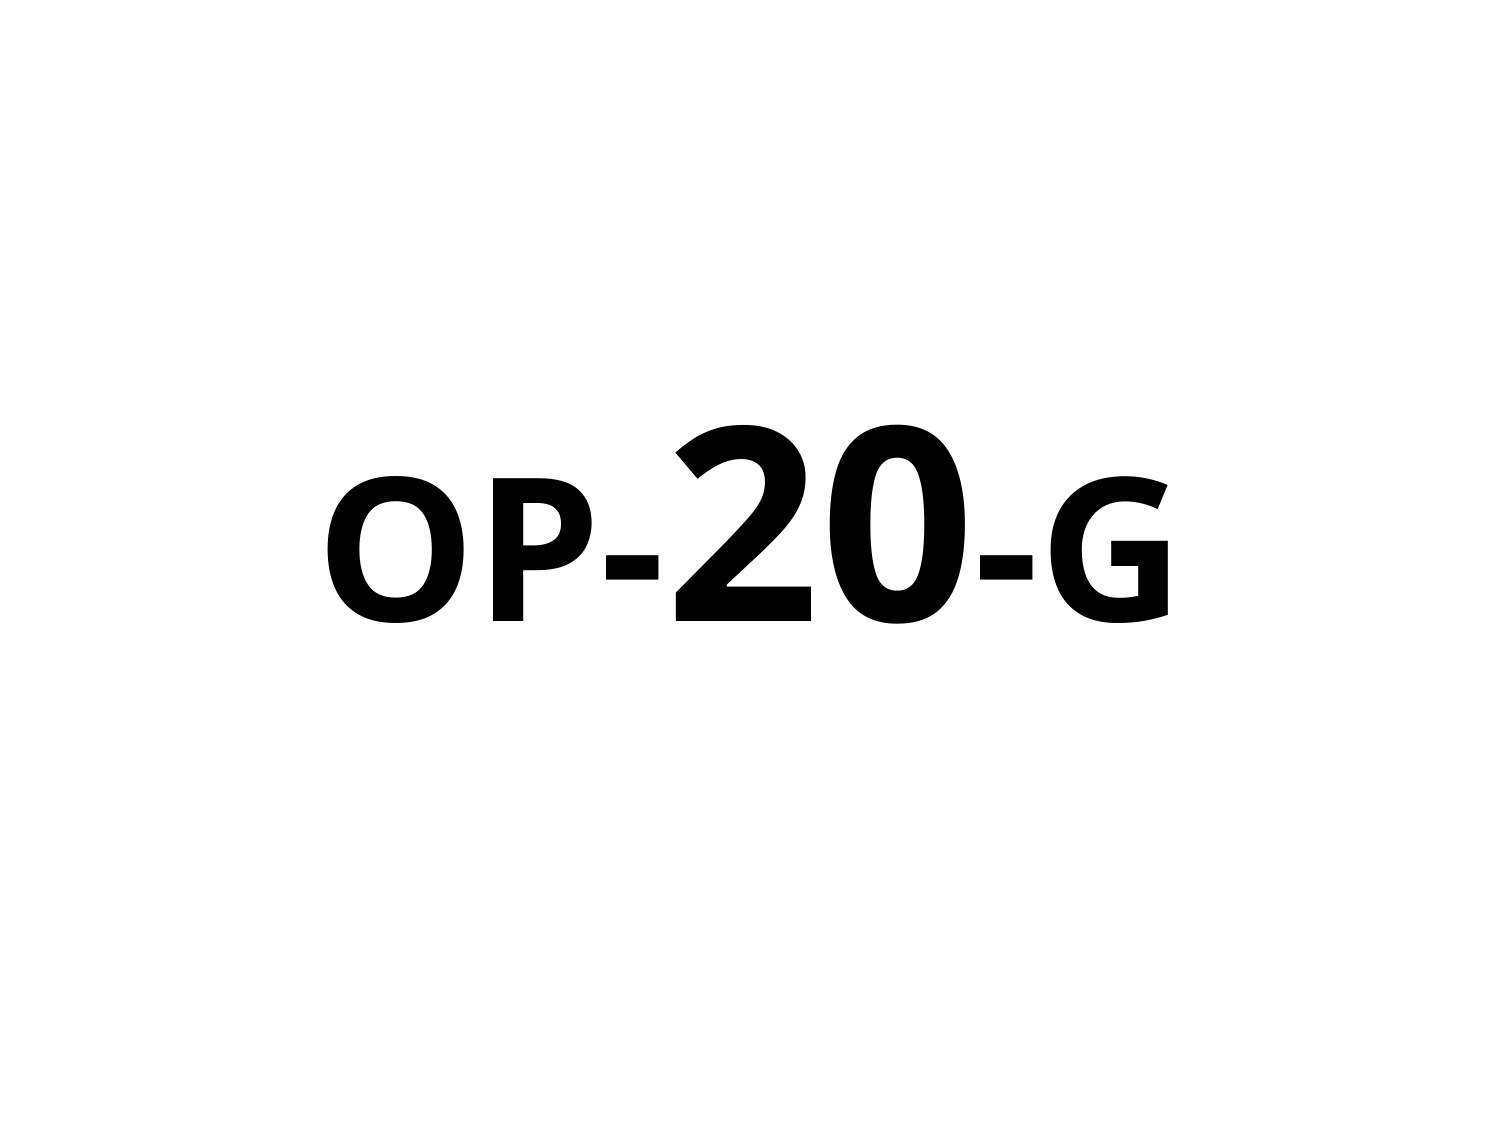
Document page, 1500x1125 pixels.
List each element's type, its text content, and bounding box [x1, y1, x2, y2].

text_box OP-20-G [75, 21, 1426, 1006]
